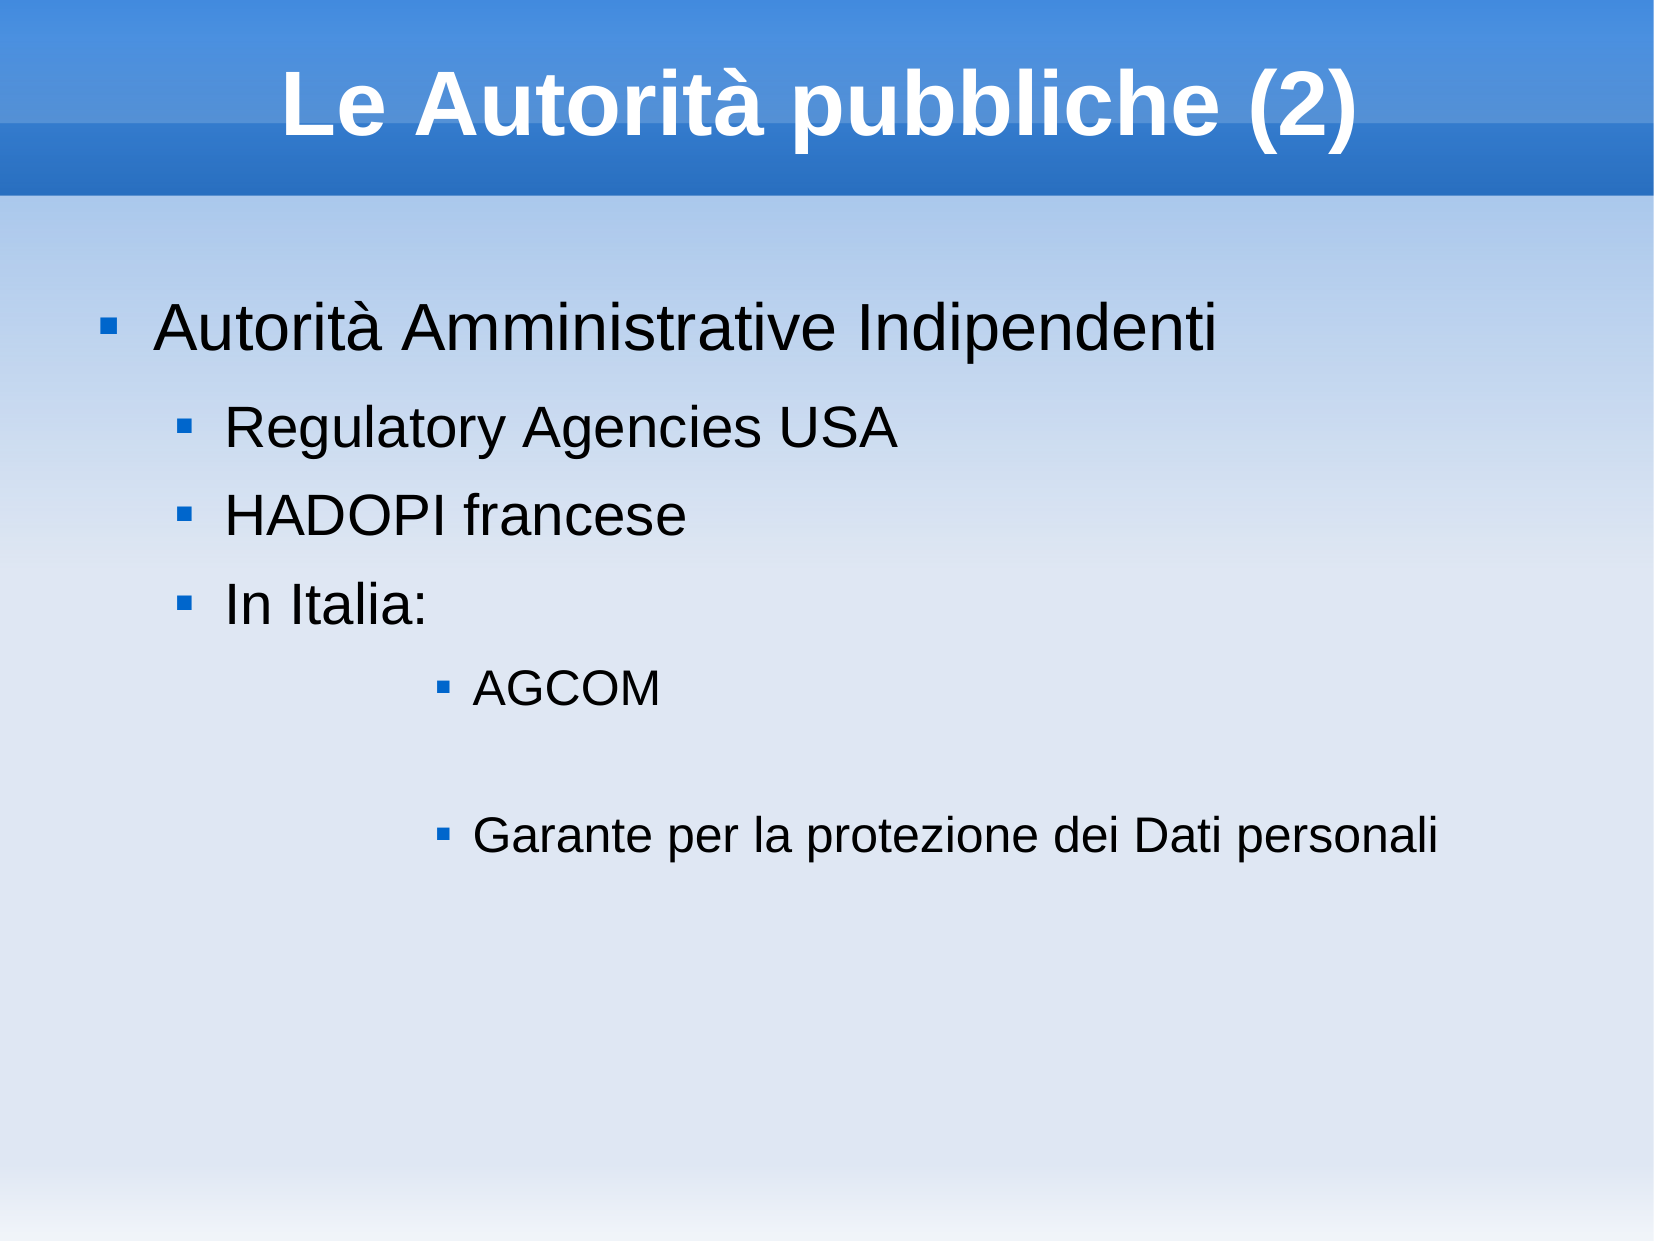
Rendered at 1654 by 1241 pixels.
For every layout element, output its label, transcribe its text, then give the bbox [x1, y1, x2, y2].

title Le Autorità pubbliche (2) [76, 7, 1565, 200]
picture [0, 0, 1654, 1241]
list Autorità Amministrative Indipendenti Regulatory Agencies USA HADOPI francese In Italia: AGCOM Garante per la protezione dei Dati personali [82, 290, 1571, 1094]
